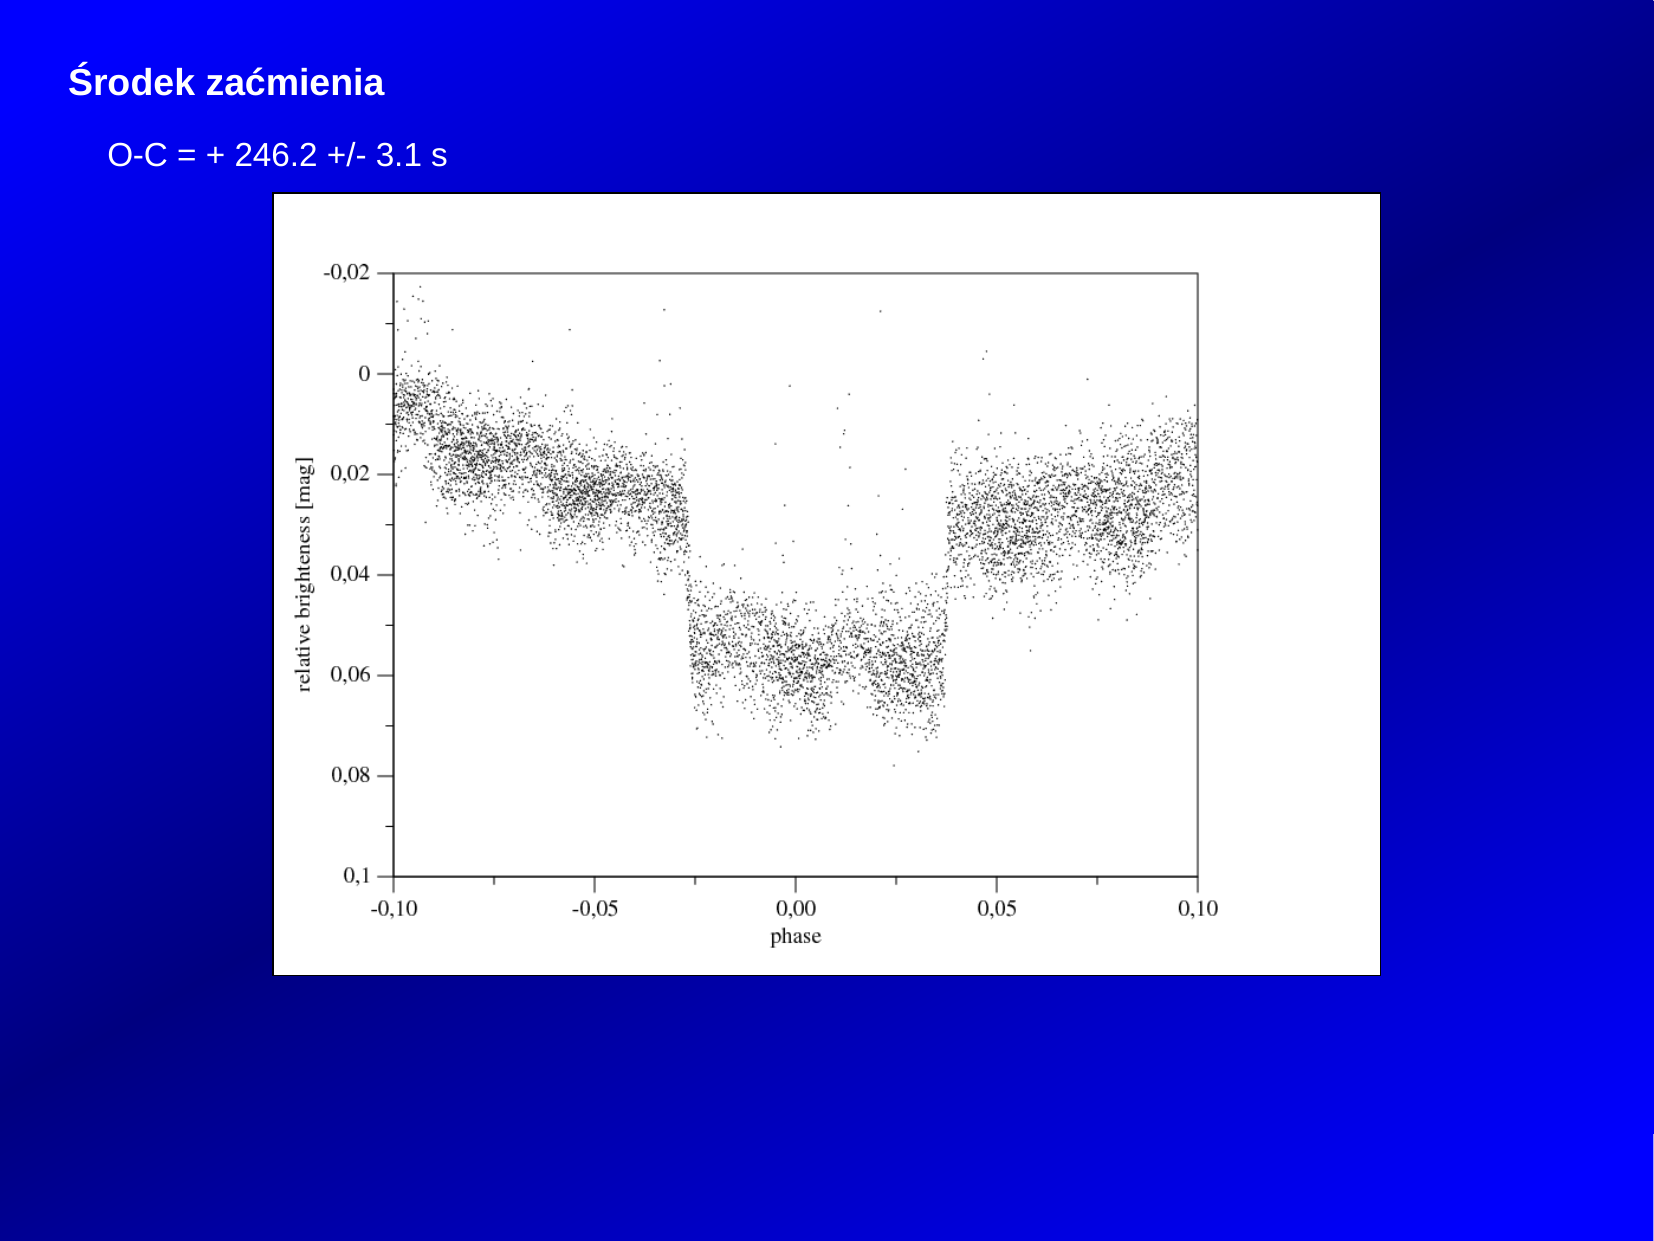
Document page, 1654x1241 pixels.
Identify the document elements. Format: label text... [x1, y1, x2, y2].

picture [273, 193, 1380, 975]
text_box O-C = + 246.2 +/- 3.1 s [80, 125, 464, 181]
text_box Środek zaćmienia [40, 50, 400, 111]
